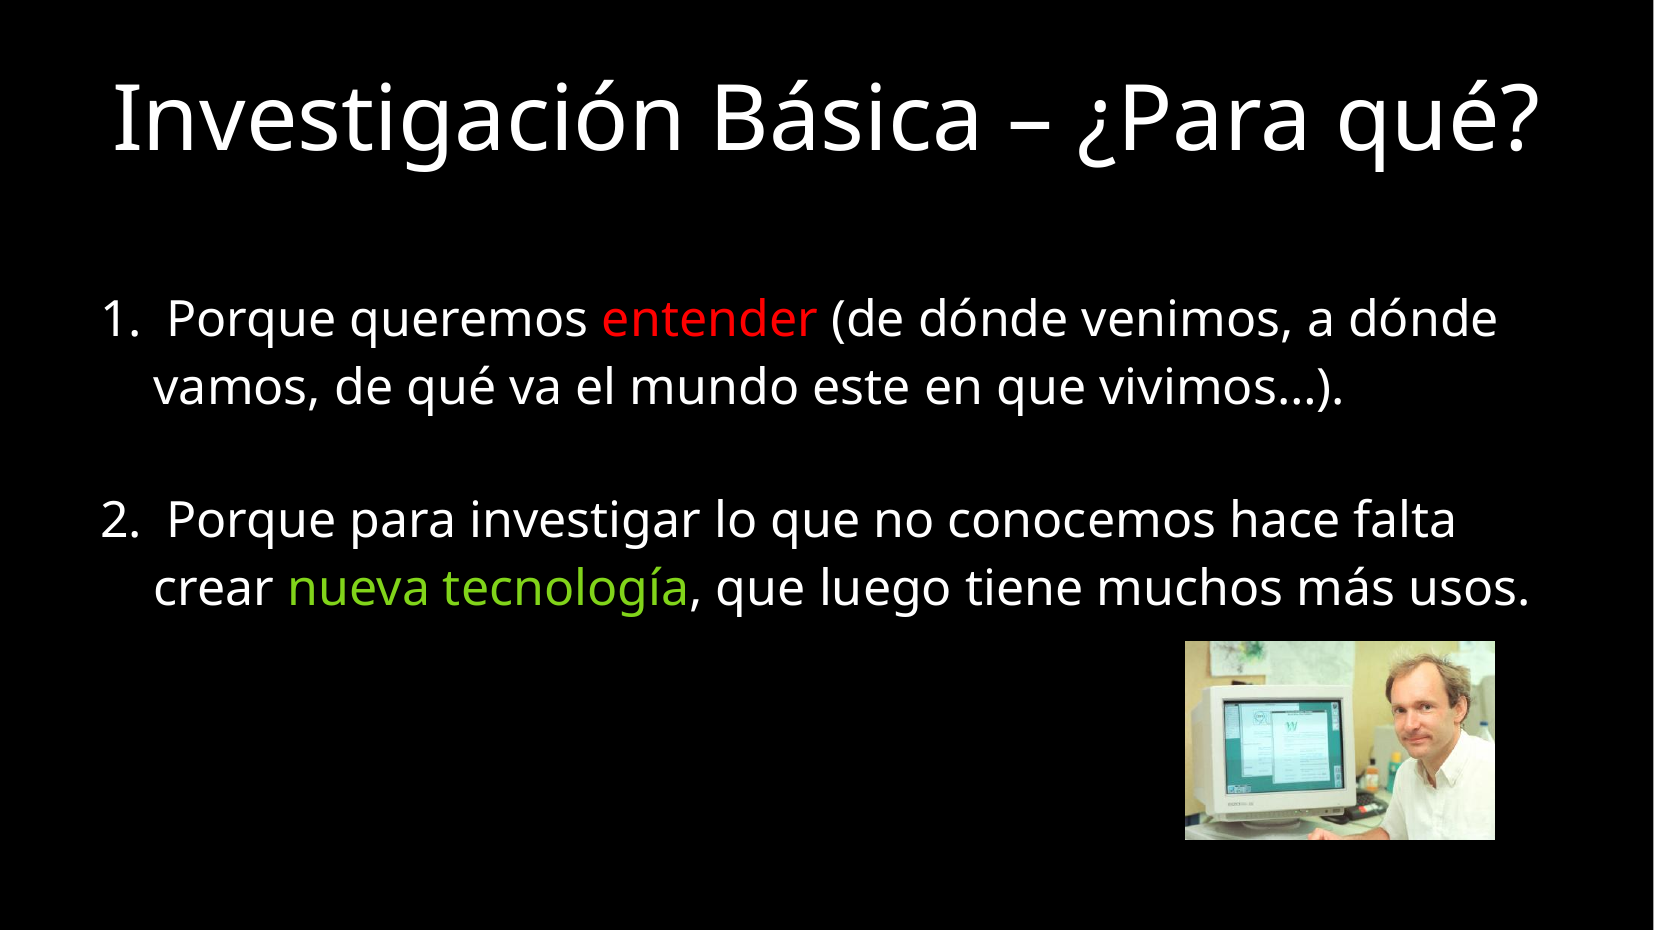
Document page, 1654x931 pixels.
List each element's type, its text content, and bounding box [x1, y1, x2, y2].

picture [1185, 641, 1495, 841]
title Investigación Básica – ¿Para qué? [82, 37, 1571, 193]
list Porque queremos entender (de dónde venimos, a dónde vamos, de qué va el mundo este en que vivimos…). Porque para investigar lo que no conocemos hace falta crear nueva tecnología, que luego tiene muchos más usos. [82, 282, 1571, 822]
